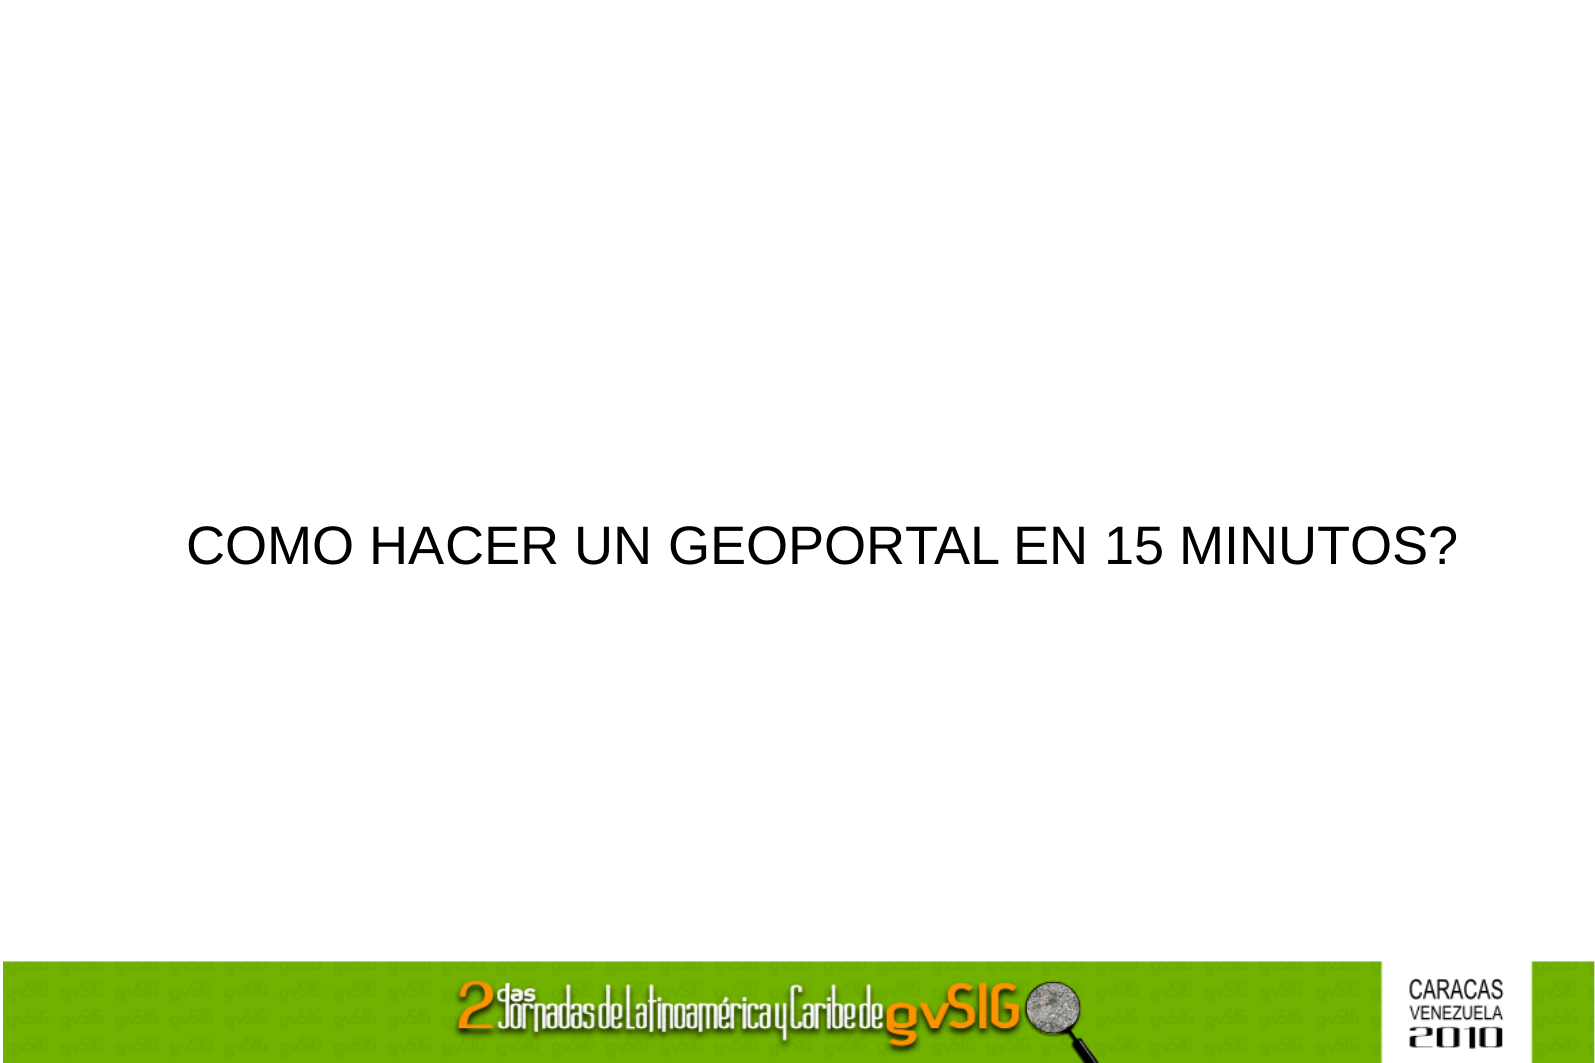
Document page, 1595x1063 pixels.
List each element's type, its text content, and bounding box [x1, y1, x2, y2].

text_box COMO HACER UN GEOPORTAL EN 15 MINUTOS? [171, 507, 1471, 590]
picture [3, 0, 1595, 1063]
